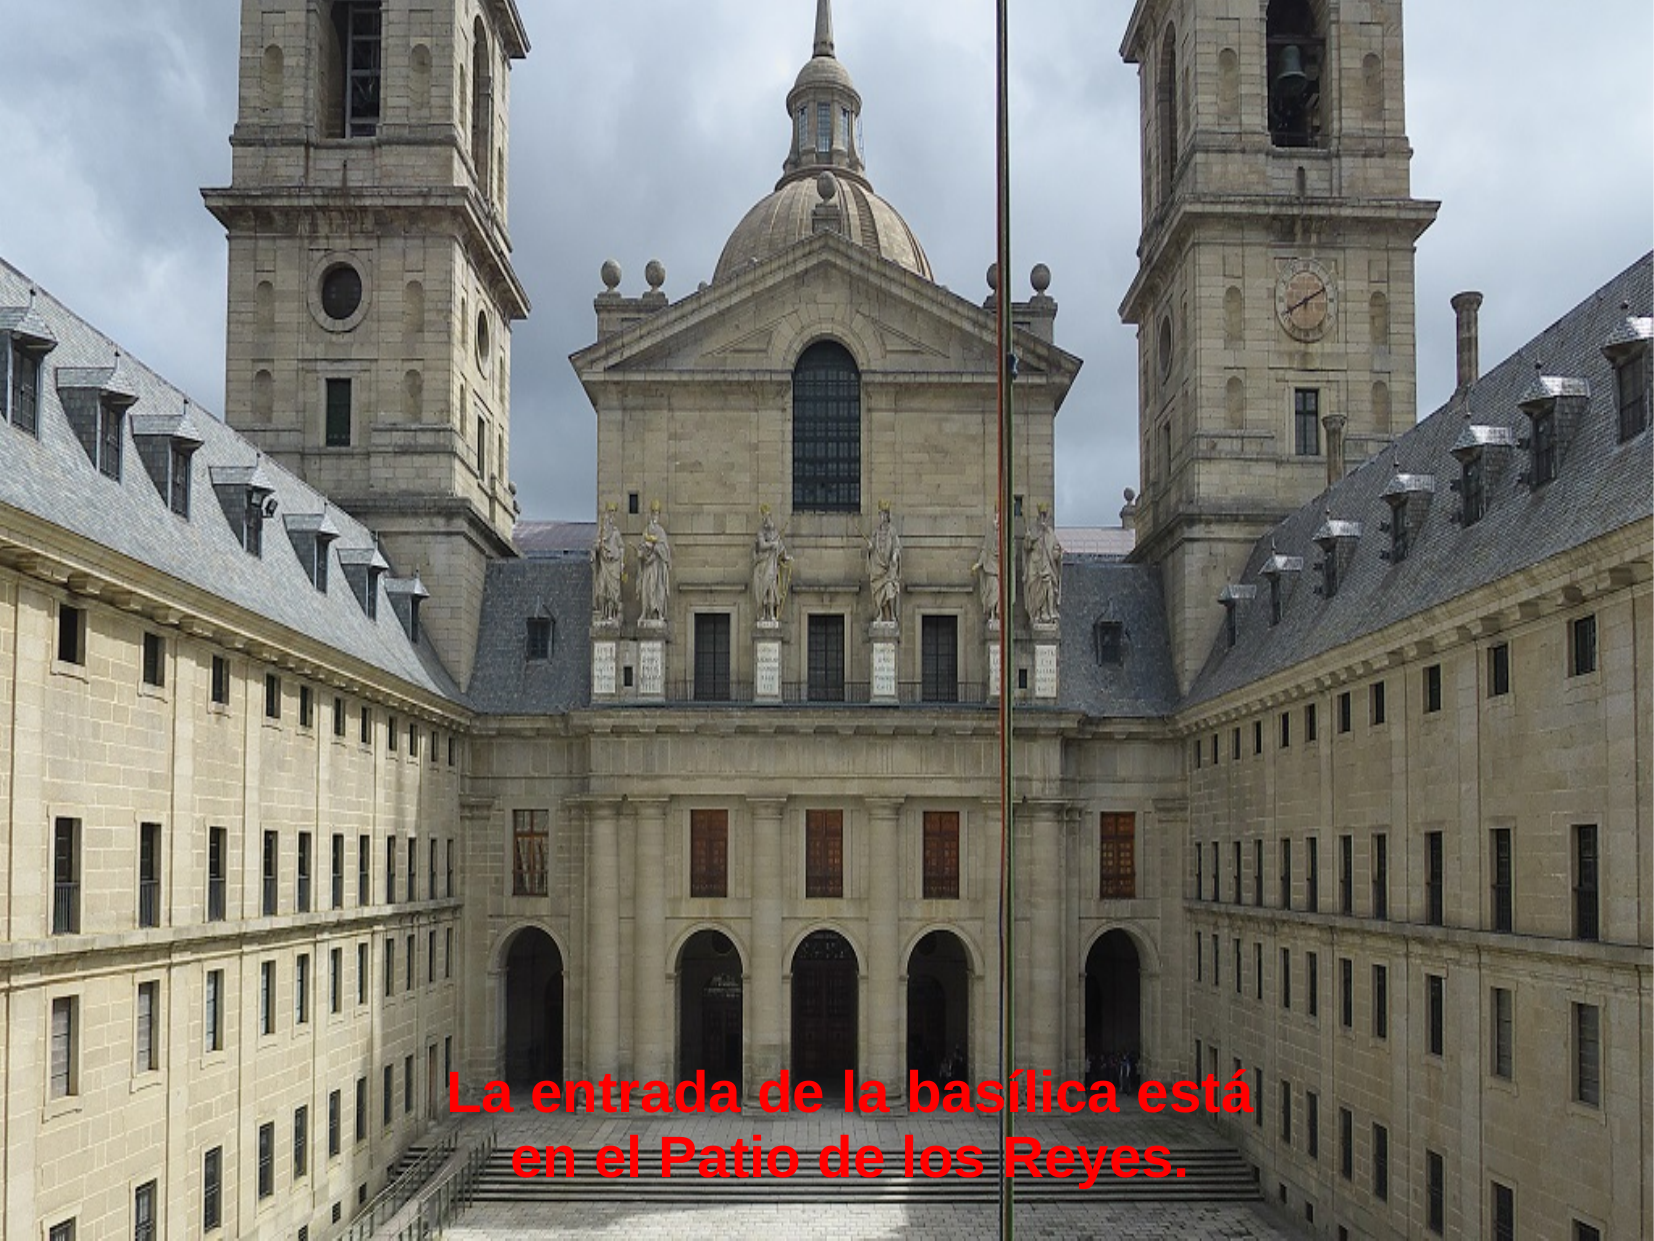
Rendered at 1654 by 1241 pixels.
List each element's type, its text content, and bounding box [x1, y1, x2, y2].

title La entrada de la basílica está en el Patio de los Reyes. [307, 1021, 1394, 1229]
picture [0, 0, 1654, 1241]
